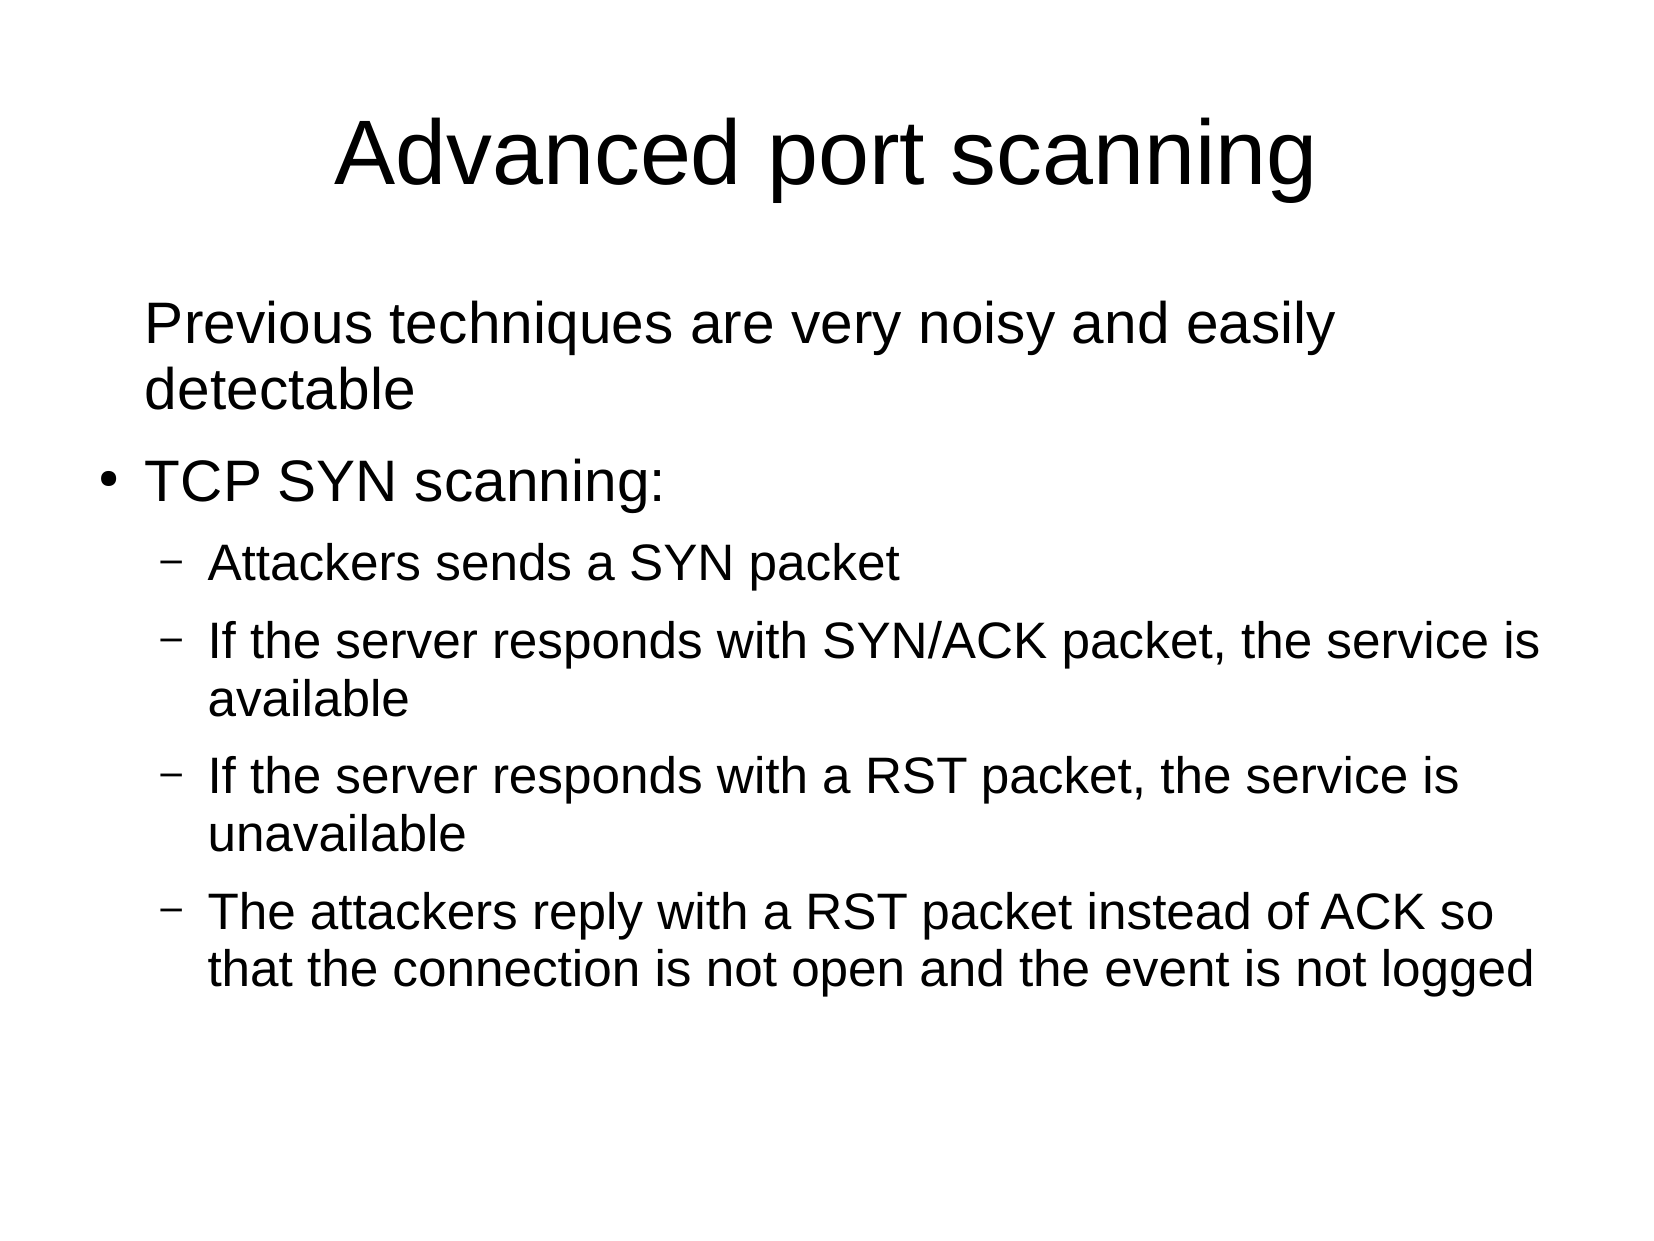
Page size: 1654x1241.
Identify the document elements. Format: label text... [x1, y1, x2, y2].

list Previous techniques are very noisy and easily detectable TCP SYN scanning: Attackers sends a SYN packet If the server responds with SYN/ACK packet, the service is available If the server responds with a RST packet, the service is unavailable The attackers reply with a RST packet instead of ACK so that the connection is not open and the event is not logged [82, 290, 1571, 1010]
title Advanced port scanning [82, 49, 1571, 257]
